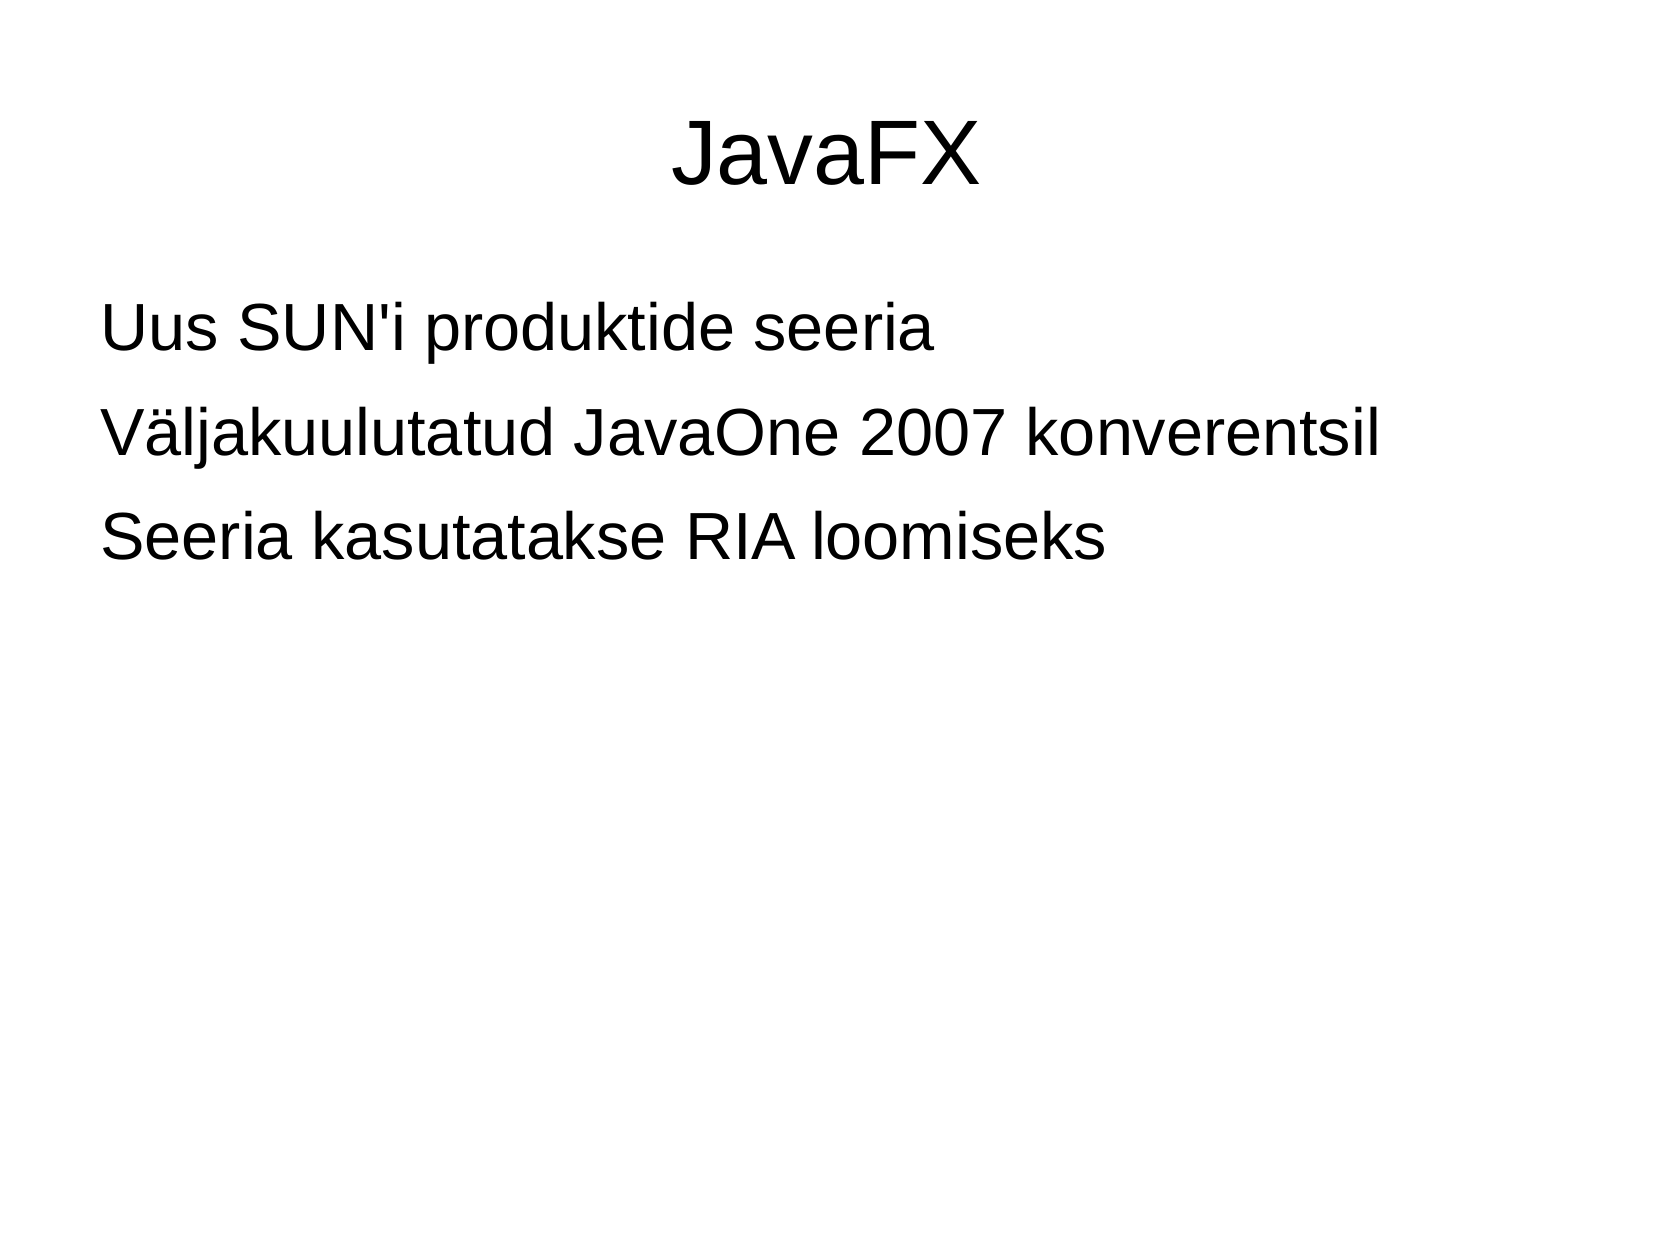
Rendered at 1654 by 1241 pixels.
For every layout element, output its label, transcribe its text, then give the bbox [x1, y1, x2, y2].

title JavaFX [82, 49, 1571, 257]
list Uus SUN'i produktide seeria Väljakuulutatud JavaOne 2007 konverentsil Seeria kasutatakse RIA loomiseks [82, 290, 1571, 1094]
